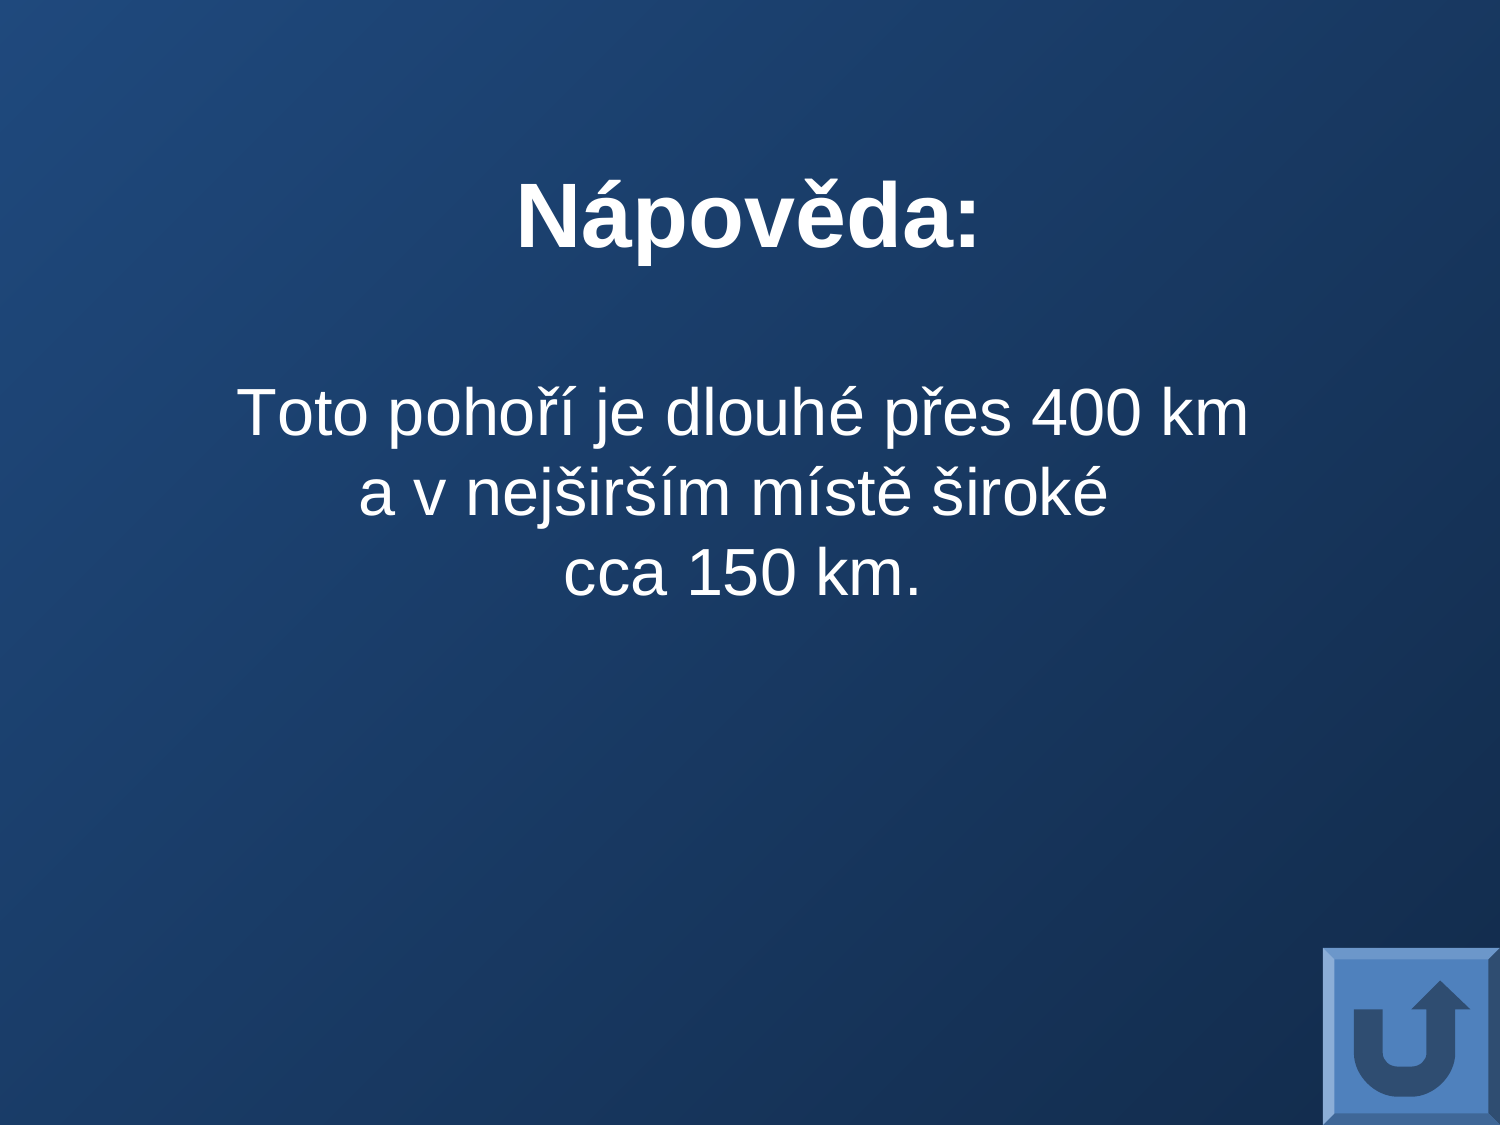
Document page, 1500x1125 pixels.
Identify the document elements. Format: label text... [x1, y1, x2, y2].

title Nápověda: [112, 90, 1388, 332]
text_box [1324, 947, 1500, 1125]
text_box Toto pohoří je dlouhé přes 400 km a v nejširším místě široké cca 150 km. [218, 361, 1269, 650]
